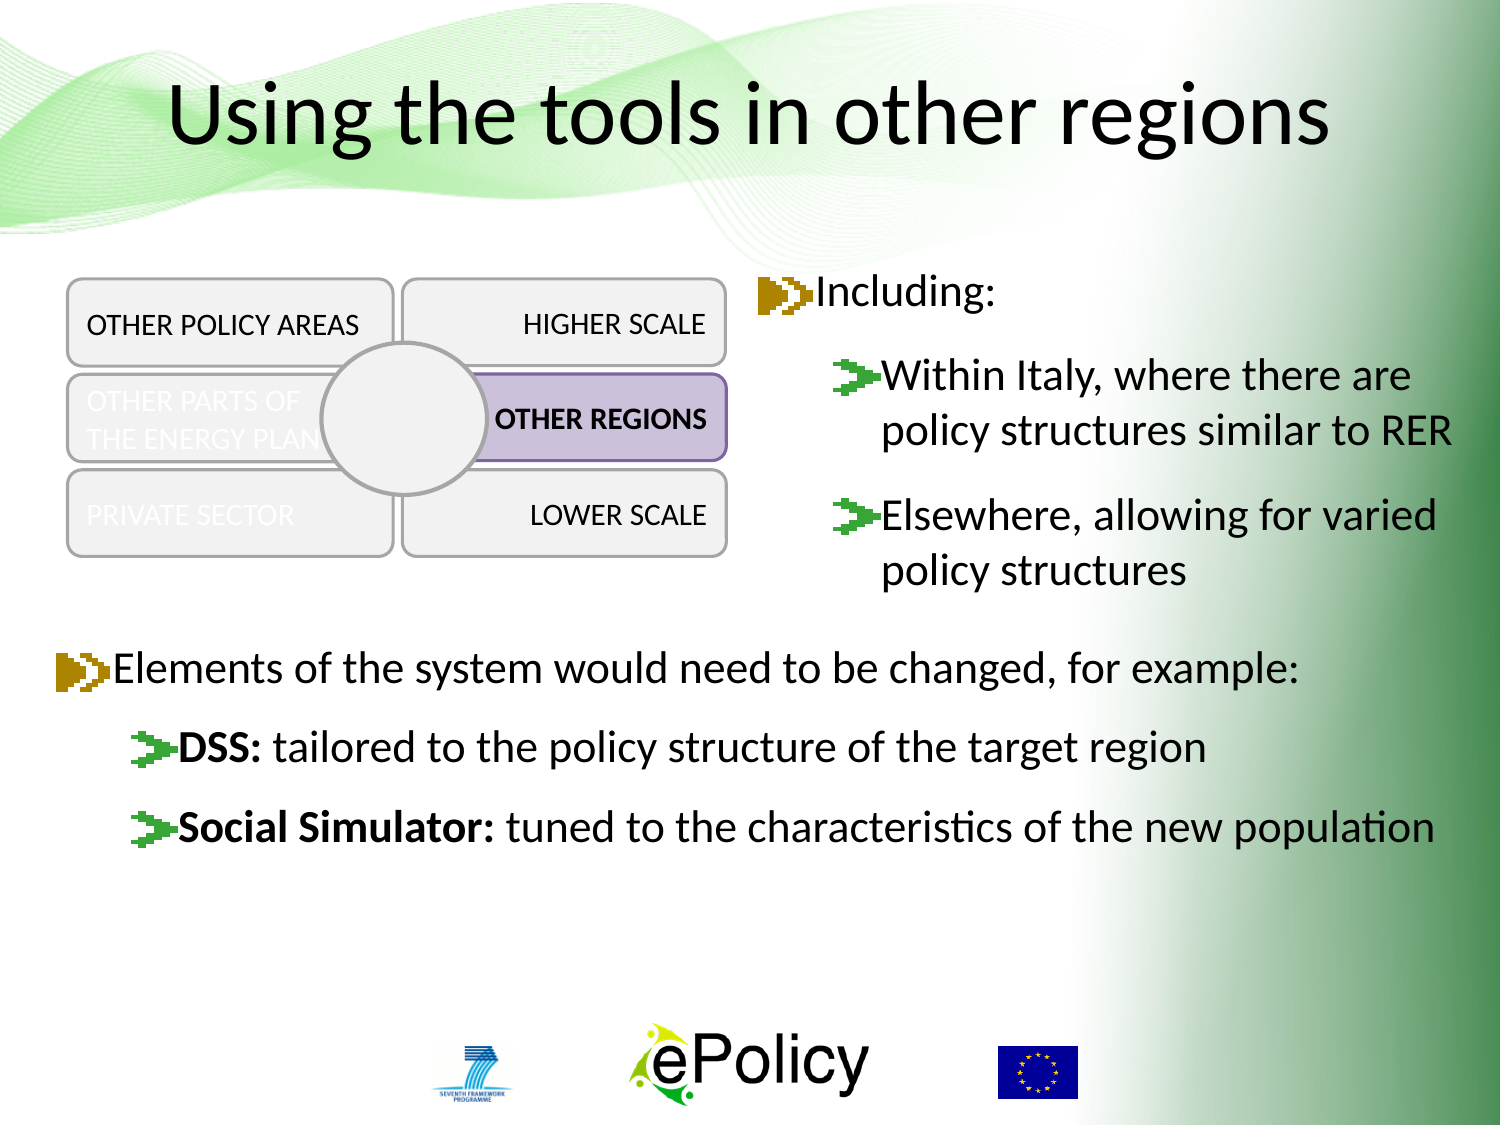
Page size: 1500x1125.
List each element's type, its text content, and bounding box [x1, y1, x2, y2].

text_box OTHER POLICY AREAS [67, 278, 394, 367]
picture [56, 637, 110, 692]
text_box HIGHER SCALE [402, 278, 726, 366]
title Using the tools in other regions [75, 45, 1425, 233]
text_box OTHER REGIONS [472, 373, 727, 461]
text_box OTHER PARTS OF THE ENERGY PLAN [67, 374, 336, 462]
picture [131, 721, 178, 768]
text_box LOWER SCALE [402, 469, 727, 557]
picture [0, 0, 1500, 1125]
list Including: Within Italy, where there are policy structures similar to RER Elsewhere, allowing for varied policy structures [744, 252, 1483, 595]
text_box Elements of the system would need to be changed, for example: DSS: tailored to the policy structure of the target region Social Simulator: tuned to the characteristics of the new population [41, 629, 1459, 953]
picture [431, 1046, 514, 1102]
text_box PRIVATE SECTOR [67, 469, 394, 557]
picture [131, 801, 178, 848]
text_box [321, 342, 488, 495]
